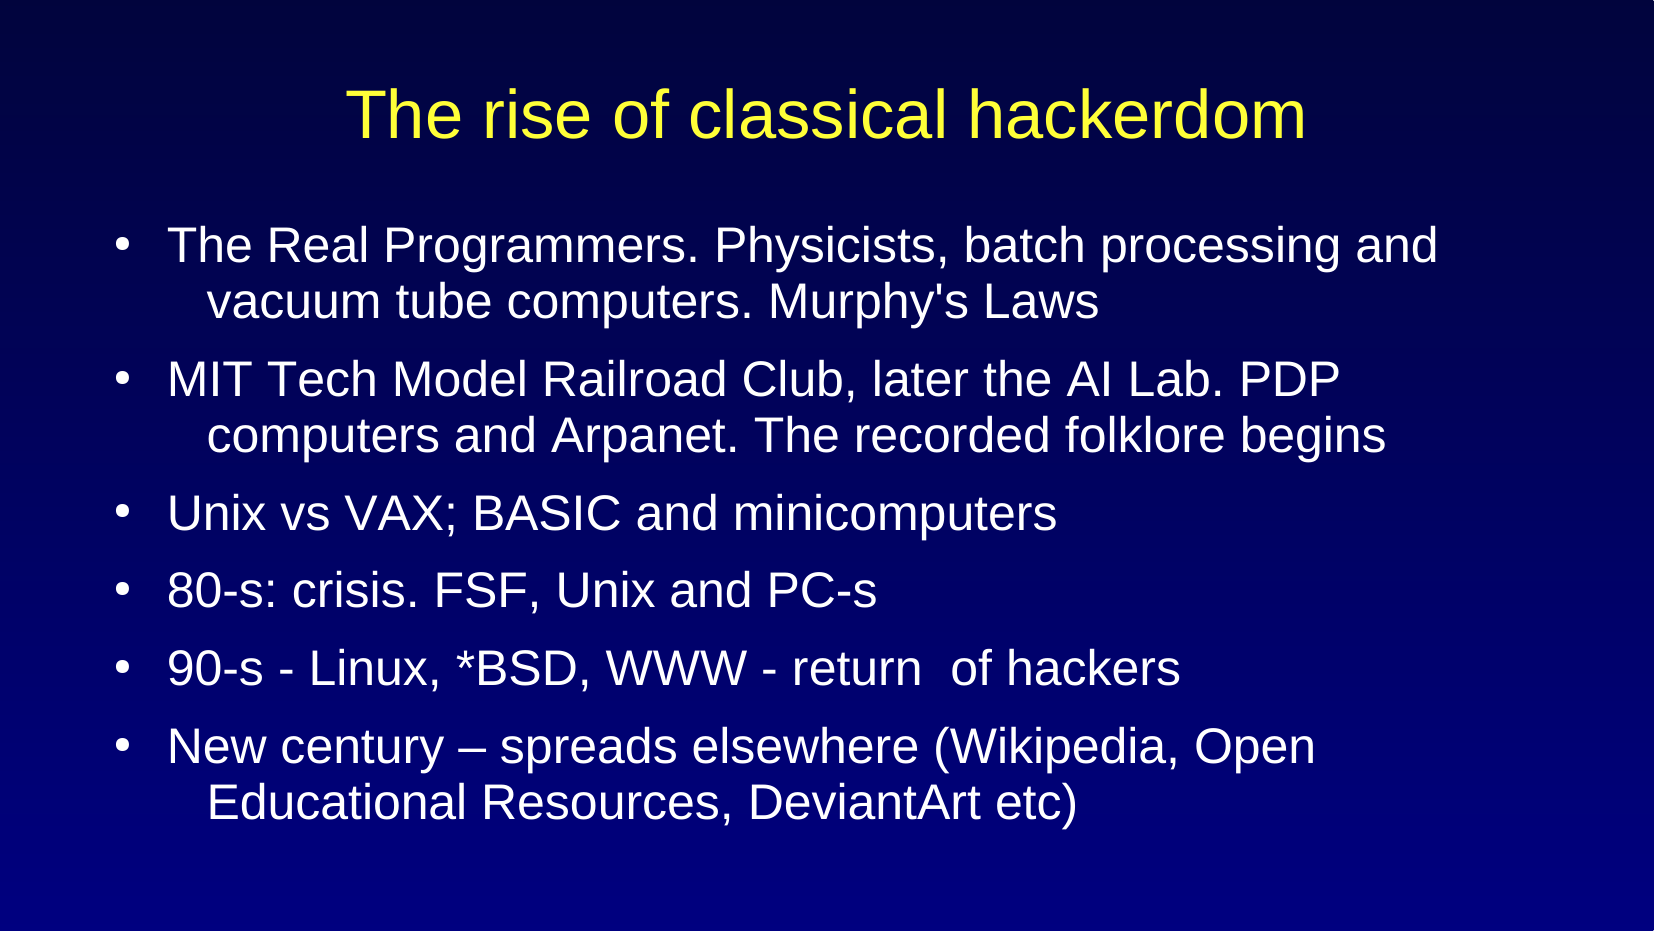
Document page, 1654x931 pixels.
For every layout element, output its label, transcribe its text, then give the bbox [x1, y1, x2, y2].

title The rise of classical hackerdom [82, 37, 1571, 193]
list The Real Programmers. Physicists, batch processing and vacuum tube computers. Murphy's Laws MIT Tech Model Railroad Club, later the AI Lab. PDP computers and Arpanet. The recorded folklore begins Unix vs VAX; BASIC and minicomputers 80-s: crisis. FSF, Unix and PC-s 90-s - Linux, *BSD, WWW - return of hackers New century – spreads elsewhere (Wikipedia, Open Educational Resources, DeviantArt etc) [82, 217, 1571, 830]
